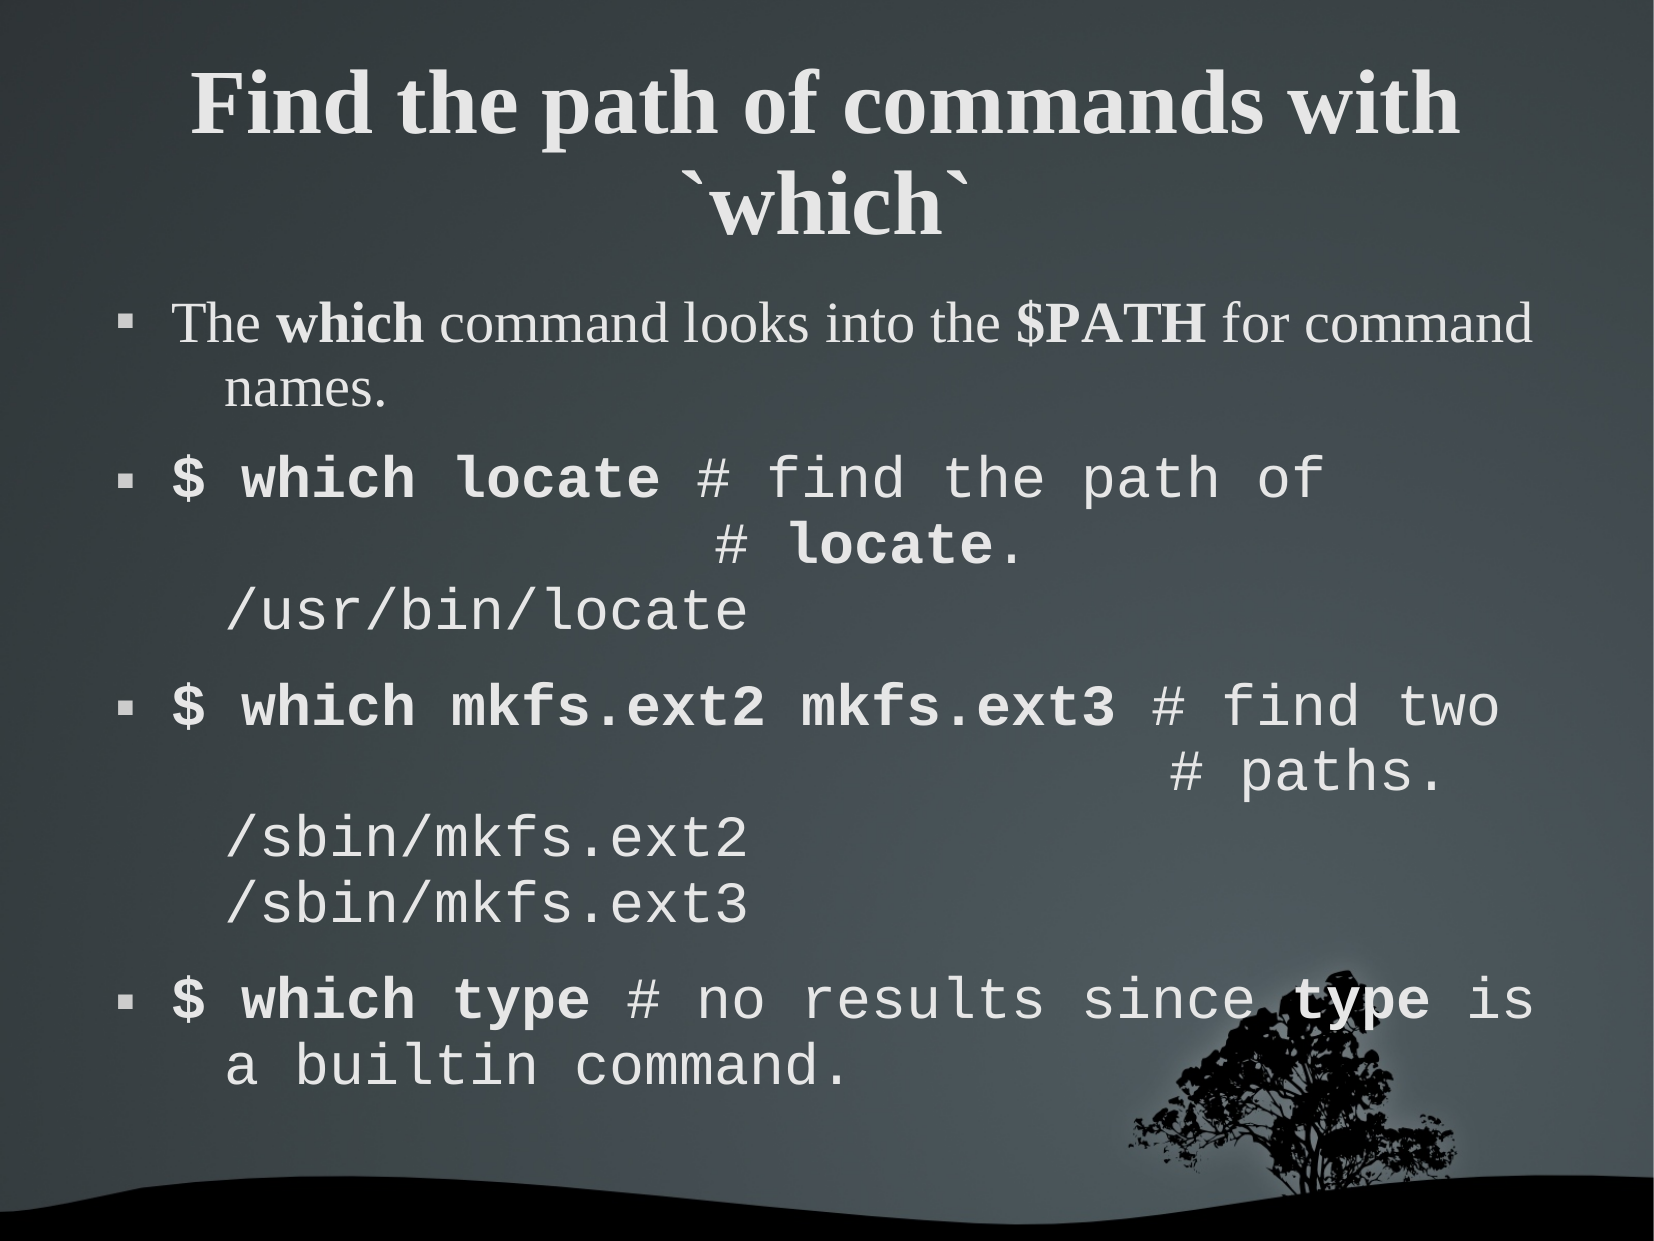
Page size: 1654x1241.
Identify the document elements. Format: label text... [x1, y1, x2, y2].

list The which command looks into the $PATH for command names. $ which locate # find the path of # locate. /usr/bin/locate $ which mkfs.ext2 mkfs.ext3 # find two # paths. /sbin/mkfs.ext2 /sbin/mkfs.ext3 $ which type # no results since type is a builtin command. [82, 290, 1571, 1109]
picture [0, 0, 1654, 1241]
title Find the path of commands with `which` [82, 33, 1571, 273]
